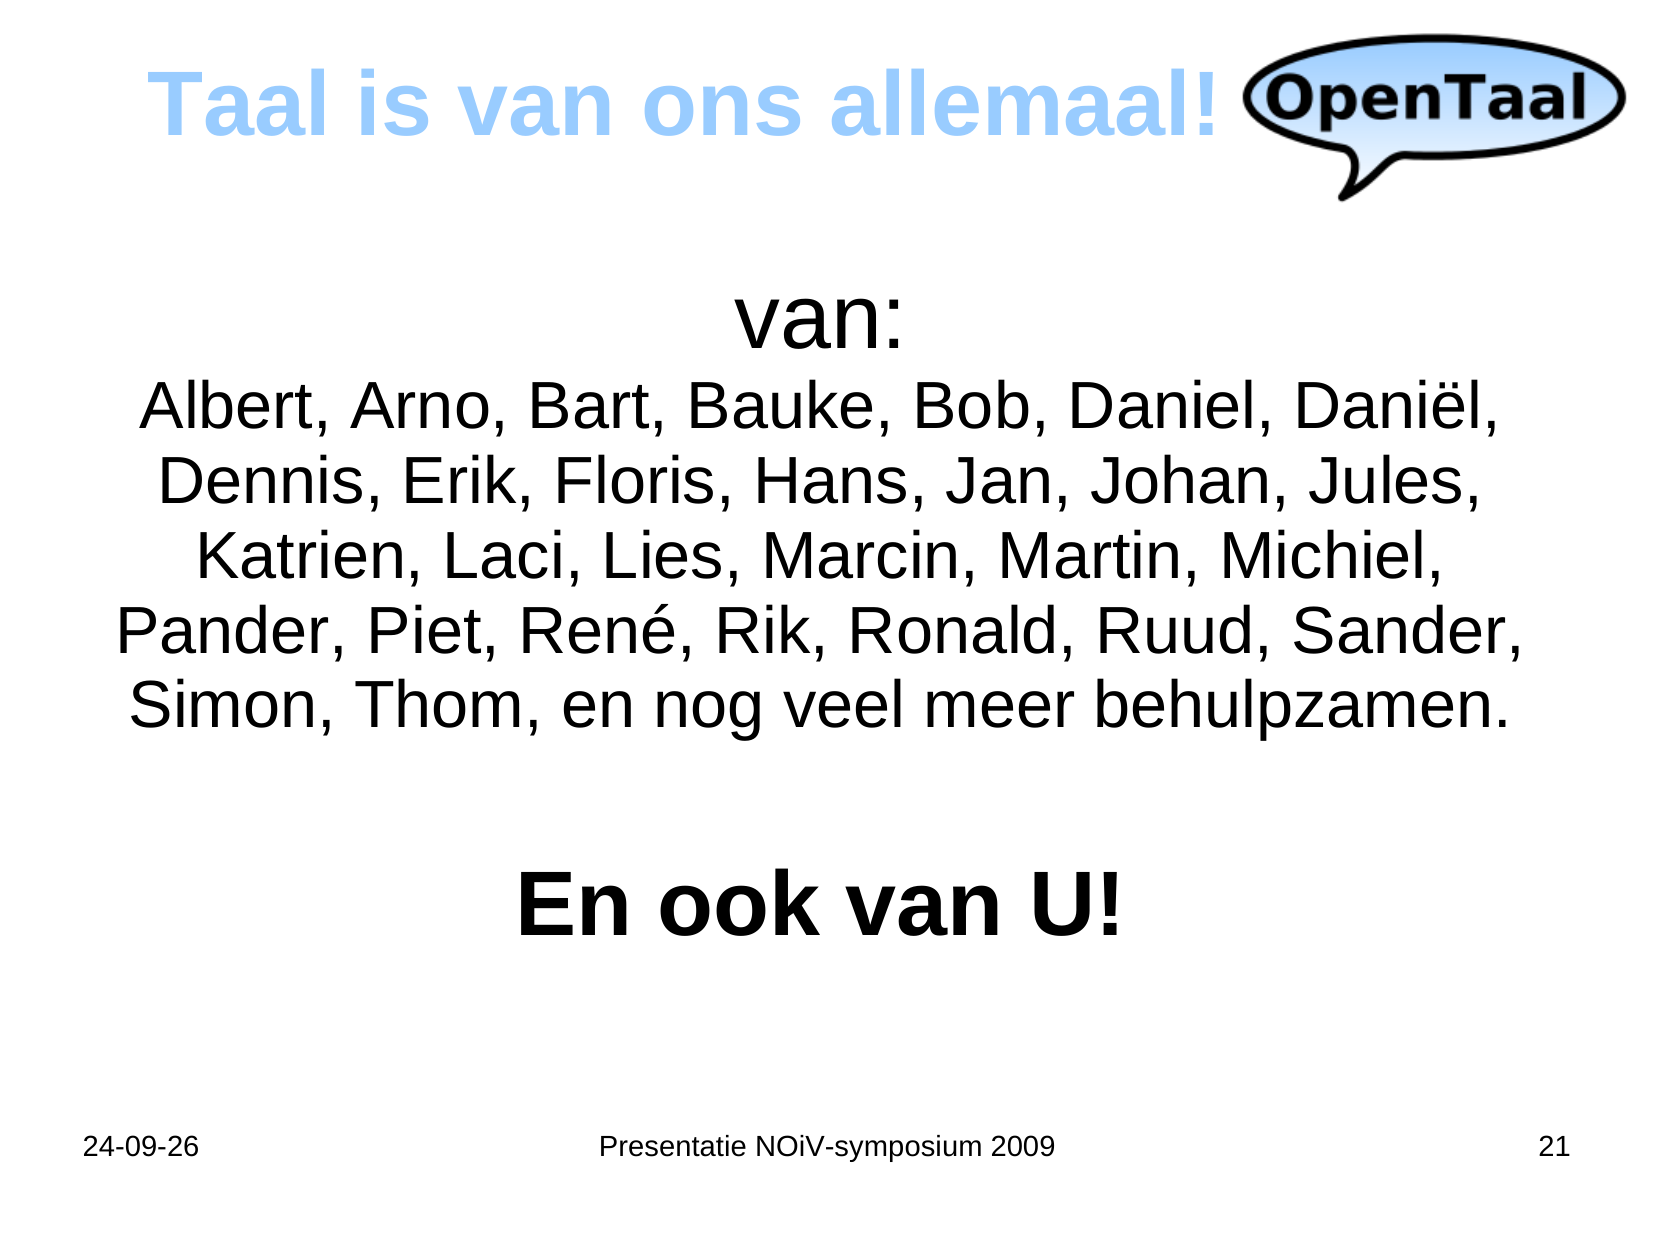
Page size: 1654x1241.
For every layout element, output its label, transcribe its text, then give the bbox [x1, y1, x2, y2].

title Taal is van ons allemaal! [0, 0, 1430, 208]
title En ook van U! [76, 852, 1565, 1161]
picture [1430, 29, 1631, 206]
title van: Albert, Arno, Bart, Bauke, Bob, Daniel, Daniël, Dennis, Erik, Floris, Hans, Jan, Johan, Jules, Katrien, Laci, Lies, Marcin, Martin, Michiel, Pander, Piet, René, Rik, Ronald, Ruud, Sander, Simon, Thom, en nog veel meer behulpzamen. [76, 265, 1565, 743]
